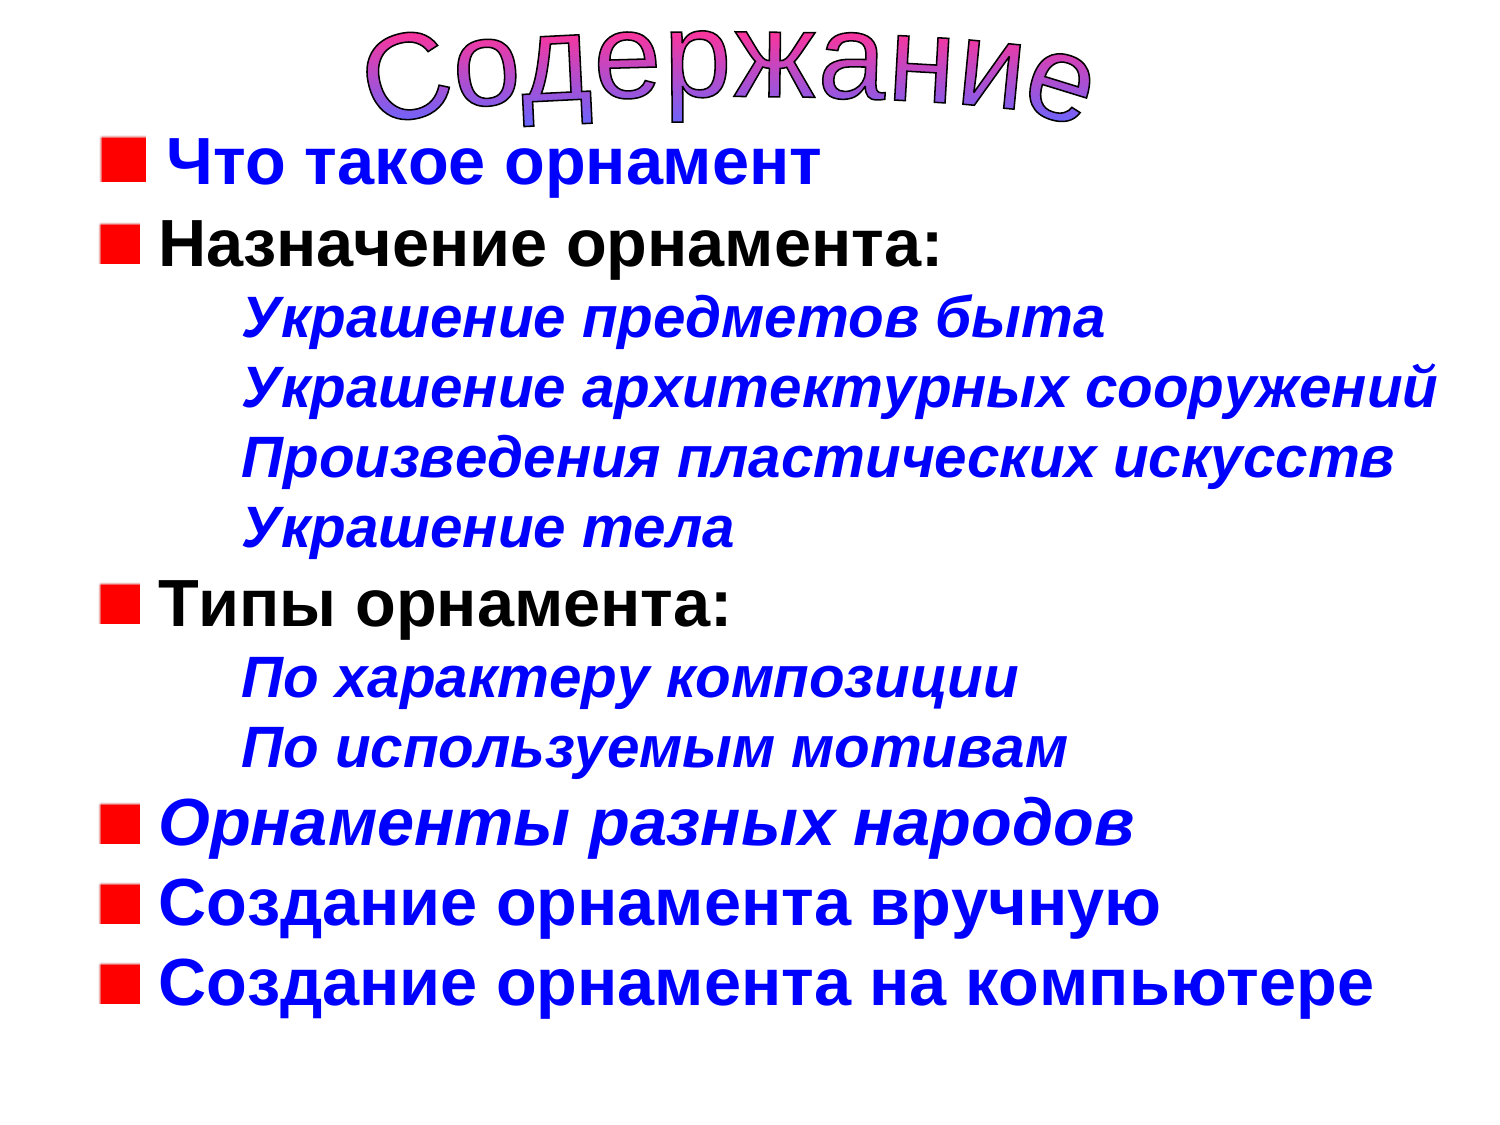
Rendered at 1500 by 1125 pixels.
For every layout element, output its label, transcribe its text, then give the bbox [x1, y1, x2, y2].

text_box Содержание [598, 32, 657, 99]
picture [91, 215, 140, 264]
text_box Содержание [822, 32, 886, 100]
text_box Содержание [733, 31, 816, 98]
text_box Содержание [522, 34, 591, 101]
text_box Содержание [366, 32, 438, 101]
picture [91, 575, 140, 624]
text_box Содержание [431, 85, 450, 101]
picture [91, 127, 146, 182]
text_box Что такое орнамент Назначение орнамента: Украшение предметов быта Украшение архитектурных сооружений Произведения пластических искусств Украшение тела Типы орнамента: По характеру композиции По используемым мотивам Орнаменты разных народов Создание орнамента вручную Создание орнамента на компьютере [76, 101, 1495, 1125]
text_box Содержание [963, 39, 1021, 101]
text_box Содержание [894, 35, 949, 101]
text_box Содержание [671, 30, 727, 101]
text_box Содержание [1029, 53, 1090, 101]
picture [91, 875, 140, 924]
picture [91, 795, 140, 844]
text_box Содержание [457, 39, 516, 101]
picture [91, 955, 140, 1004]
